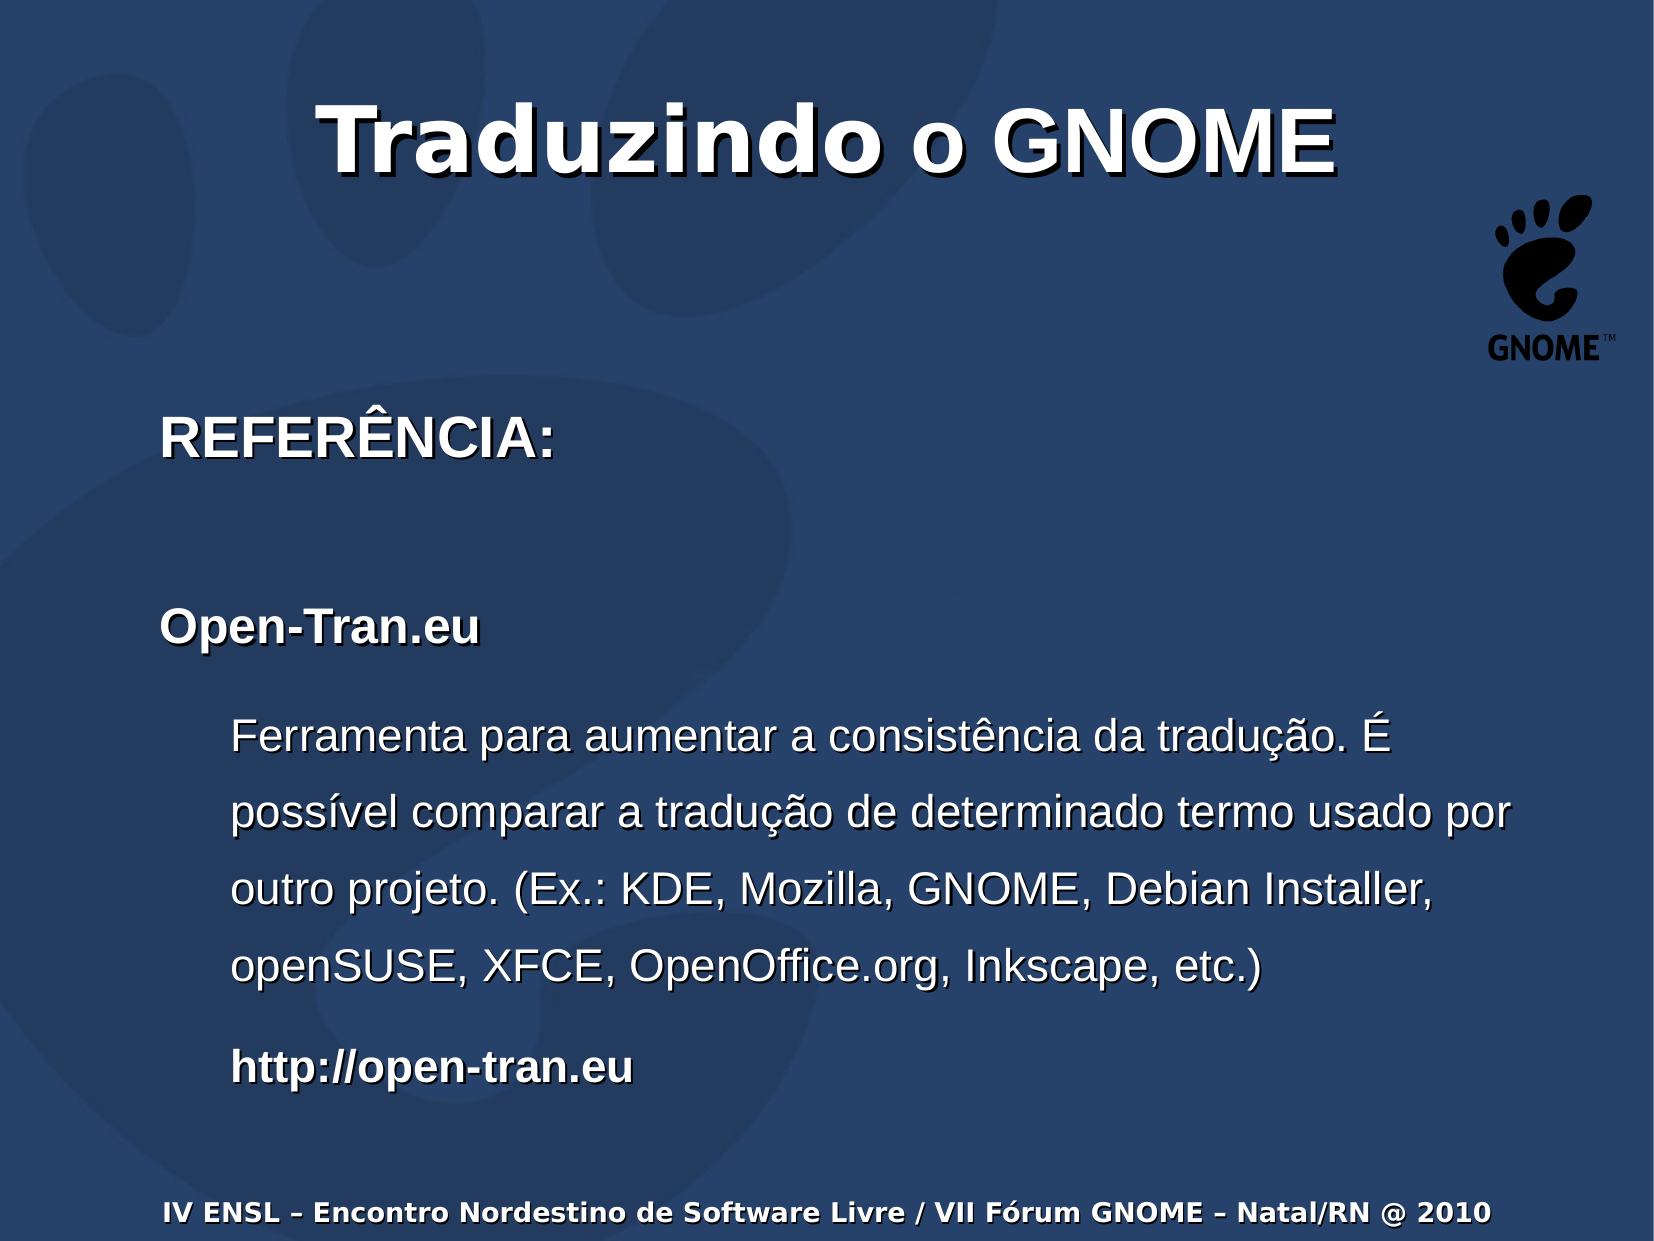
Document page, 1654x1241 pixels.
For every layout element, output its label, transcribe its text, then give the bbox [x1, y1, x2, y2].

list REFERÊNCIA: Open-Tran.eu Ferramenta para aumentar a consistência da tradução. É possível comparar a tradução de determinado termo usado por outro projeto. (Ex.: KDE, Mozilla, GNOME, Debian Installer, openSUSE, XFCE, OpenOffice.org, Inkscape, etc.) http://open-tran.eu [88, 372, 1571, 1145]
title Traduzindo o GNOME [82, 45, 1571, 238]
title IV ENSL – Encontro Nordestino de Software Livre / VII Fórum GNOME – Natal/RN @ 2010 [0, 1145, 1654, 1241]
picture [0, 0, 1654, 1145]
